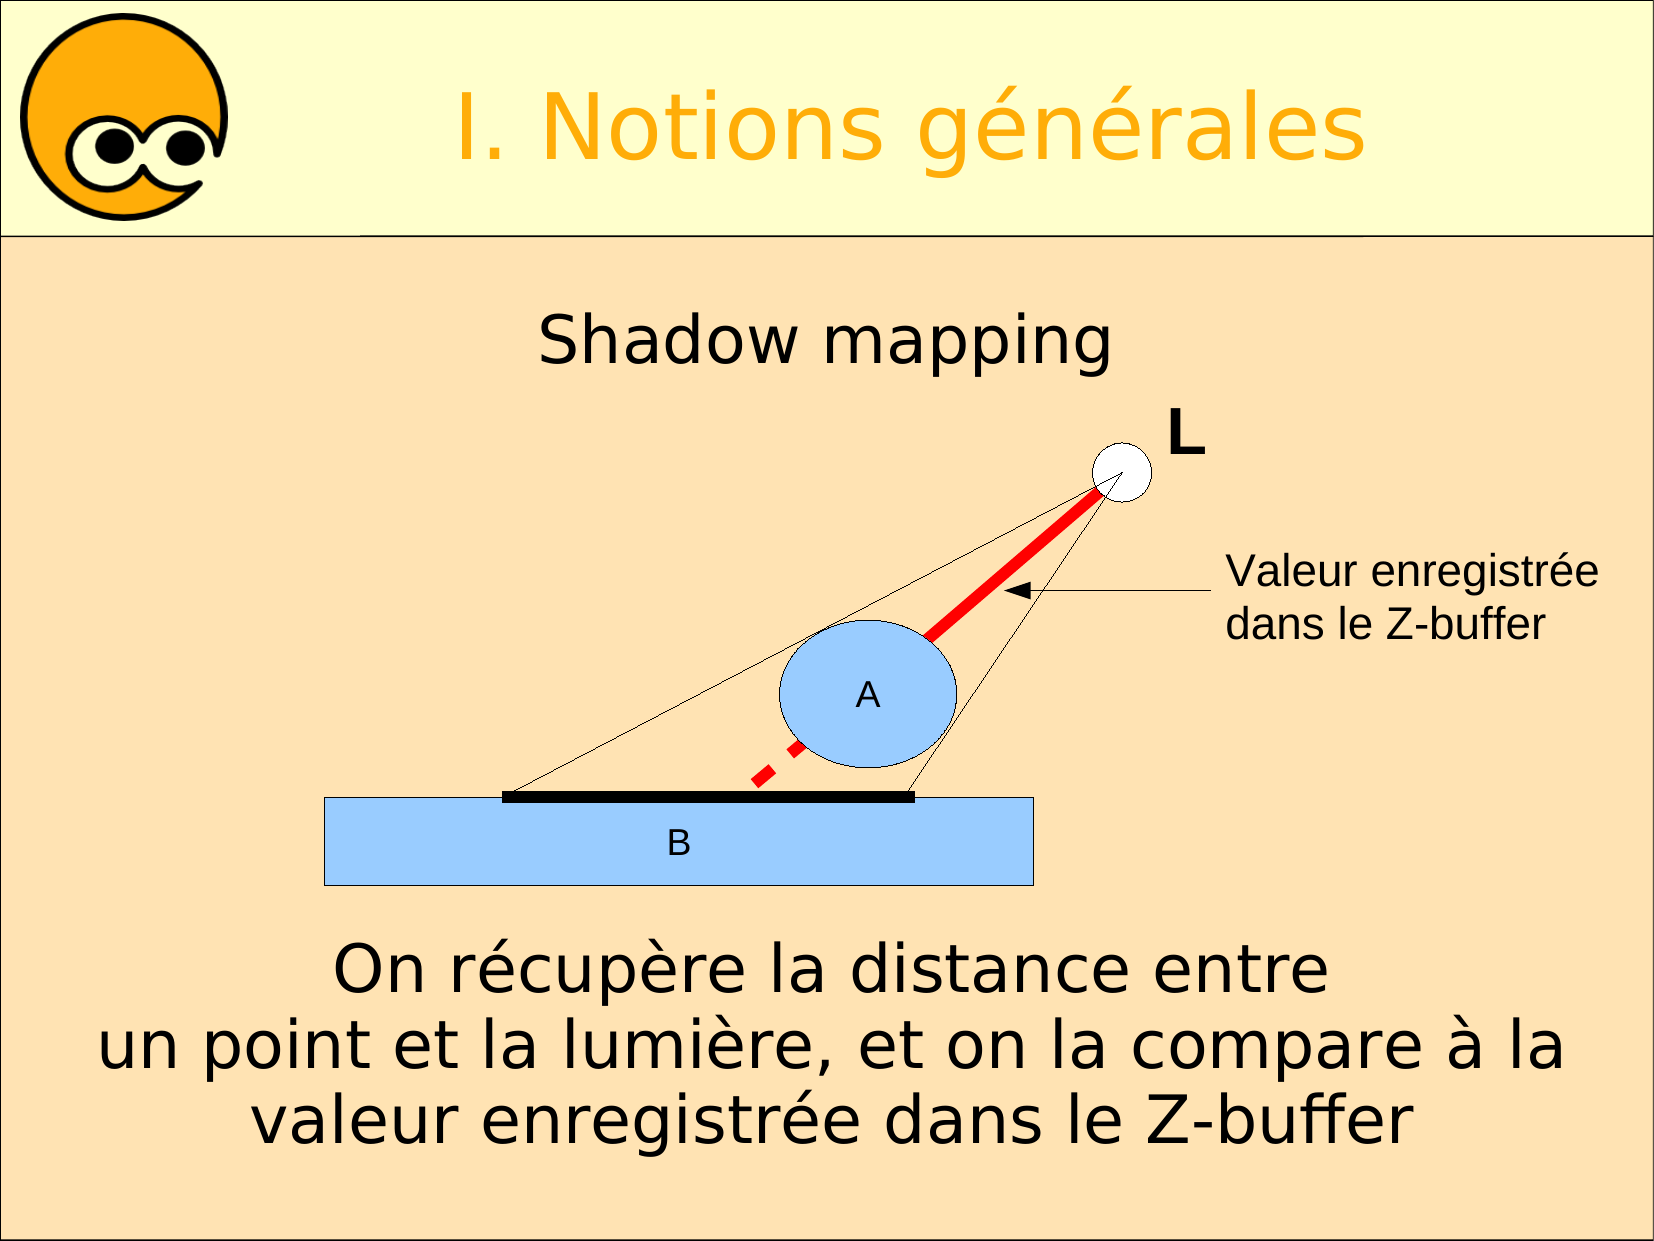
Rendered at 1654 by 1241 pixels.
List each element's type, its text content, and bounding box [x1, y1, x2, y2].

text_box A [779, 620, 957, 768]
text_box [1092, 442, 1152, 503]
text_box L [1151, 383, 1222, 474]
text_box On récupère la distance entre un point et la lumière, et on la compare à la valeur enregistrée dans le Z-buffer [88, 931, 1577, 1160]
title I. Notions générales [252, 28, 1571, 228]
picture [20, 13, 228, 221]
subtitle Shadow mapping [82, 297, 1571, 384]
text_box B [324, 797, 1034, 886]
text_box Valeur enregistrée dans le Z-buffer [1210, 535, 1625, 655]
